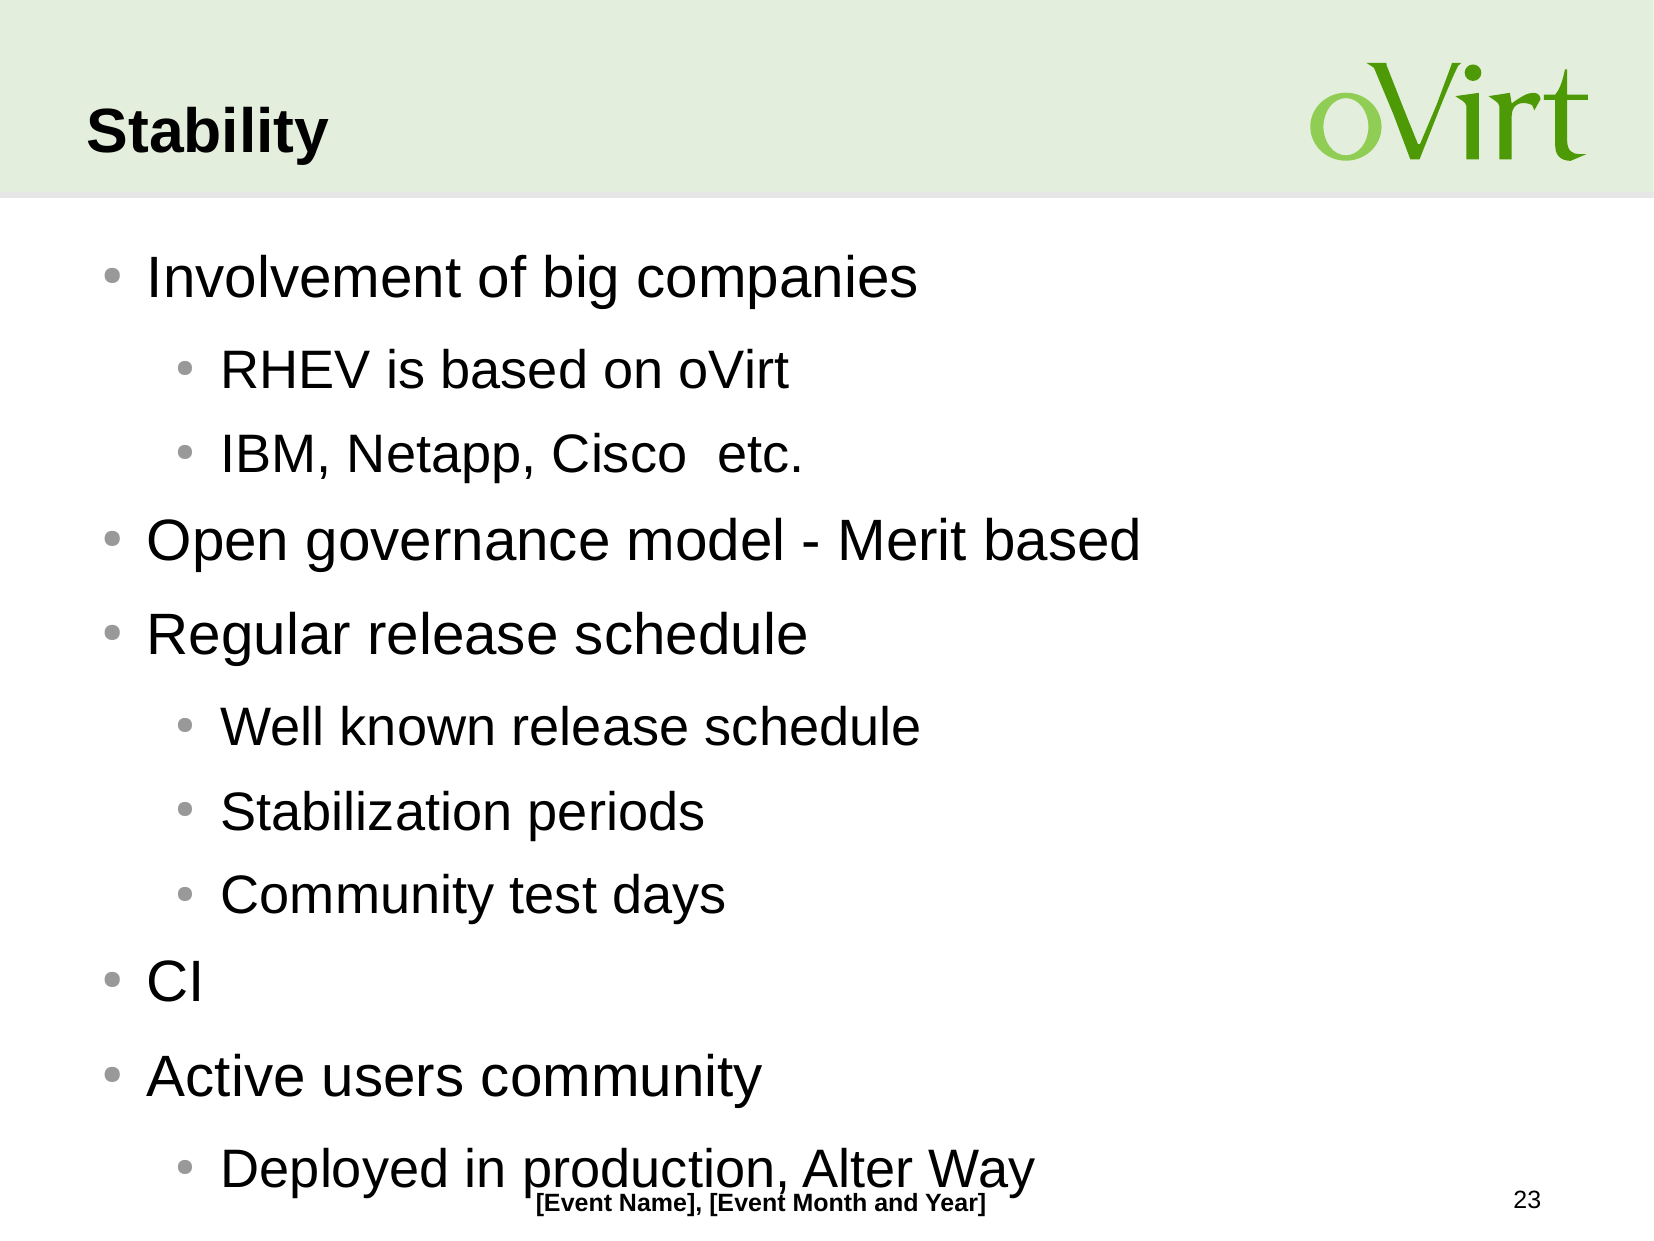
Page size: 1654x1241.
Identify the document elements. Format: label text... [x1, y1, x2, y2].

title Stability [86, 36, 1307, 225]
list Involvement of big companies RHEV is based on oVirt IBM, Netapp, Cisco etc. Open governance model - Merit based Regular release schedule Well known release schedule Stabilization periods Community test days CI Active users community Deployed in production, Alter Way [86, 244, 1576, 1199]
